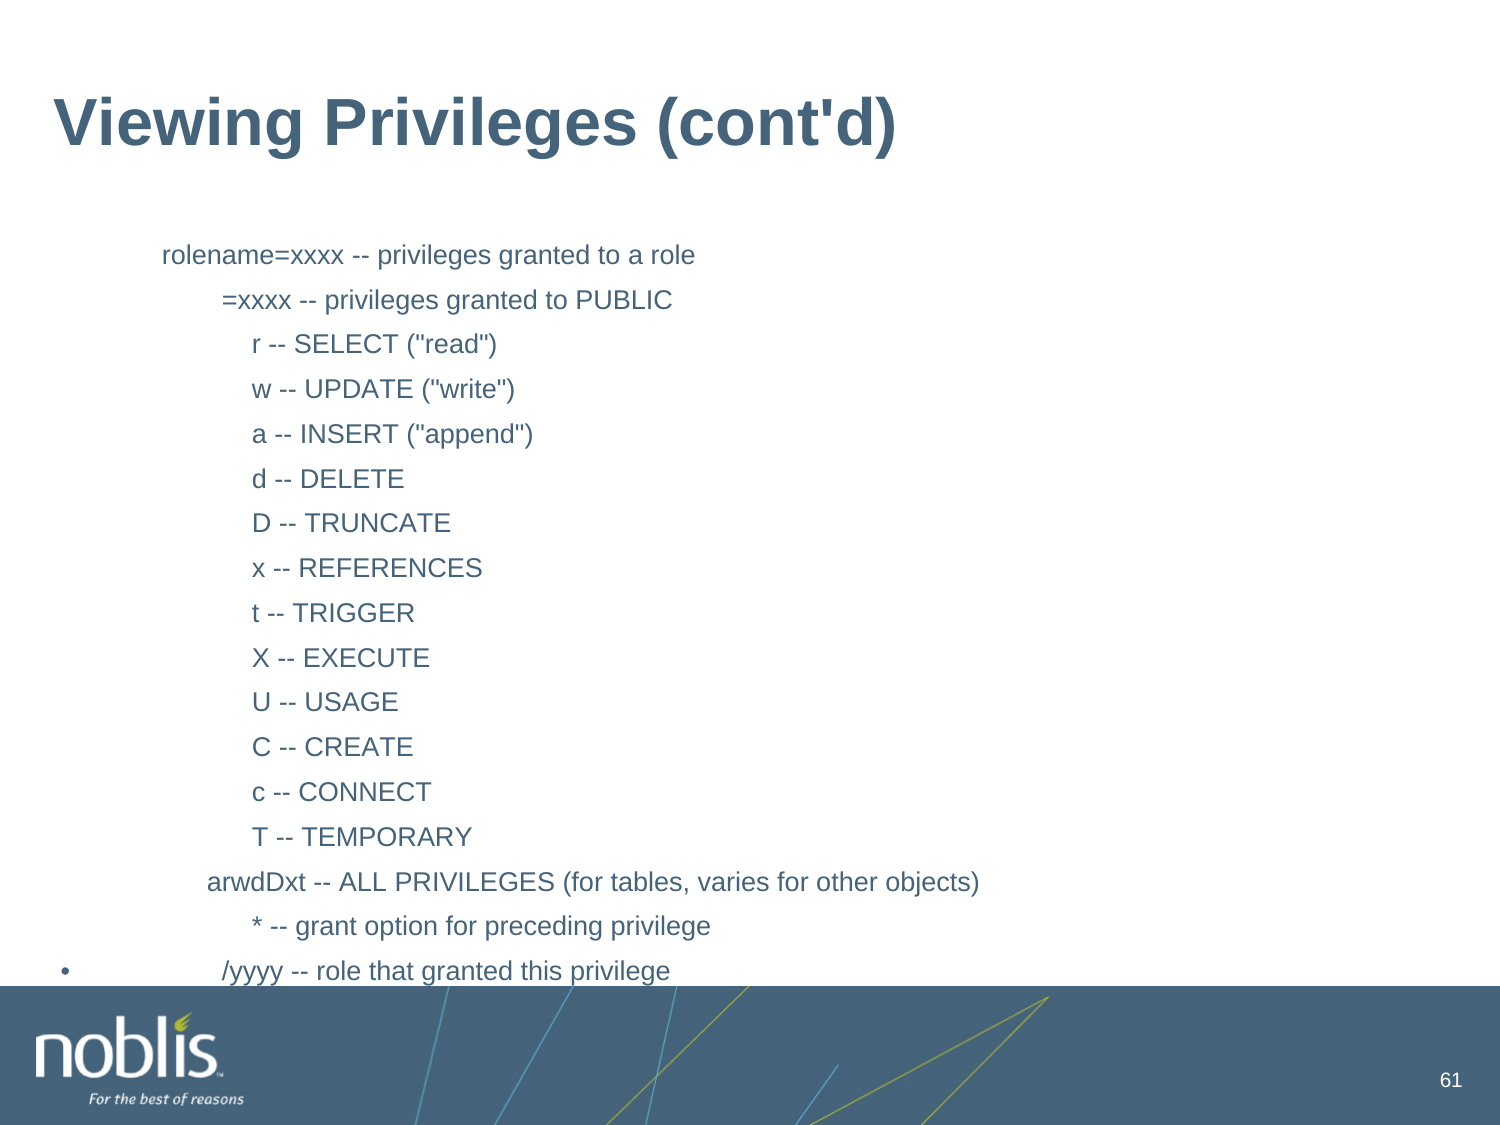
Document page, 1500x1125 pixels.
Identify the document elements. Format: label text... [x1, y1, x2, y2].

title Viewing Privileges (cont'd) [53, 38, 1438, 211]
picture [0, 986, 1500, 1125]
list rolename=xxxx -- privileges granted to a role =xxxx -- privileges granted to PUBLIC r -- SELECT ("read") w -- UPDATE ("write") a -- INSERT ("append") d -- DELETE D -- TRUNCATE x -- REFERENCES t -- TRIGGER X -- EXECUTE U -- USAGE C -- CREATE c -- CONNECT T -- TEMPORARY arwdDxt -- ALL PRIVILEGES (for tables, varies for other objects) * -- grant option for preceding privilege /yyyy -- role that granted this privilege [60, 239, 1437, 987]
